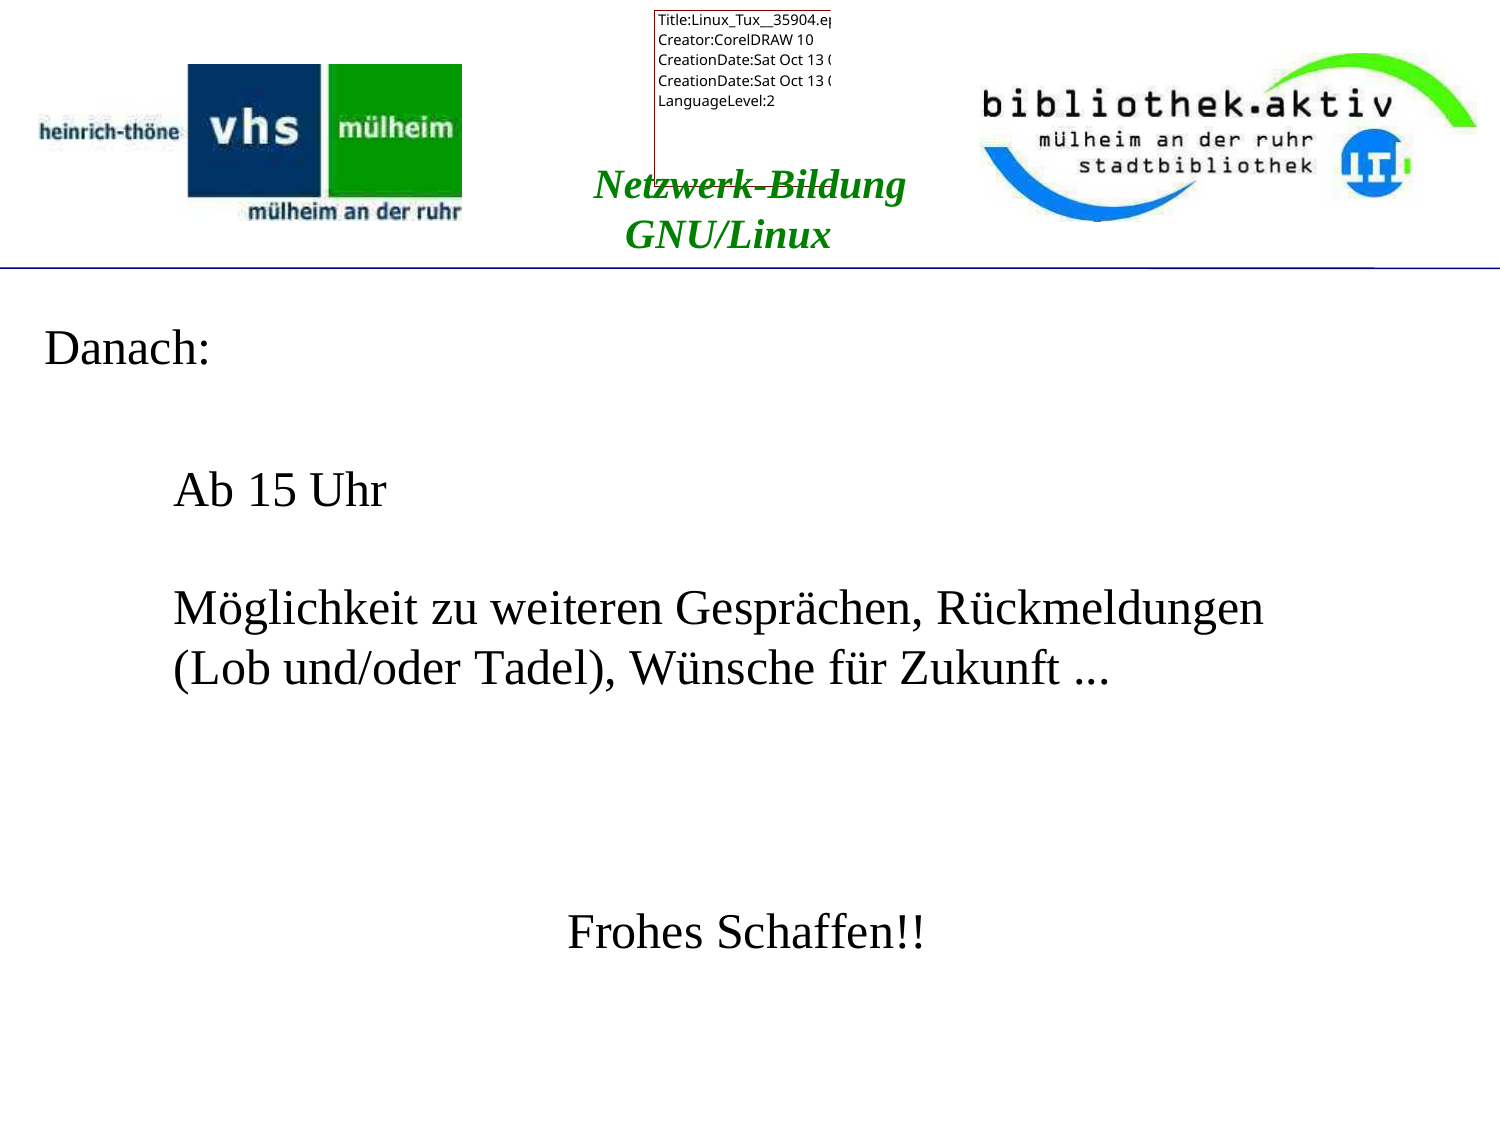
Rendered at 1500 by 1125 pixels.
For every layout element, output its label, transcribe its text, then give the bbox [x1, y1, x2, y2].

text_box Danach: [29, 309, 578, 387]
text_box Ab 15 Uhr Möglichkeit zu weiteren Gesprächen, Rückmeldungen (Lob und/oder Tadel), Wünsche für Zukunft ... [159, 451, 1382, 704]
picture [38, 64, 462, 221]
picture [653, 8, 831, 151]
text_box Netzwerk-Bildung GNU/Linux [578, 151, 934, 267]
picture [980, 53, 1477, 222]
text_box Frohes Schaffen!! [552, 894, 963, 969]
